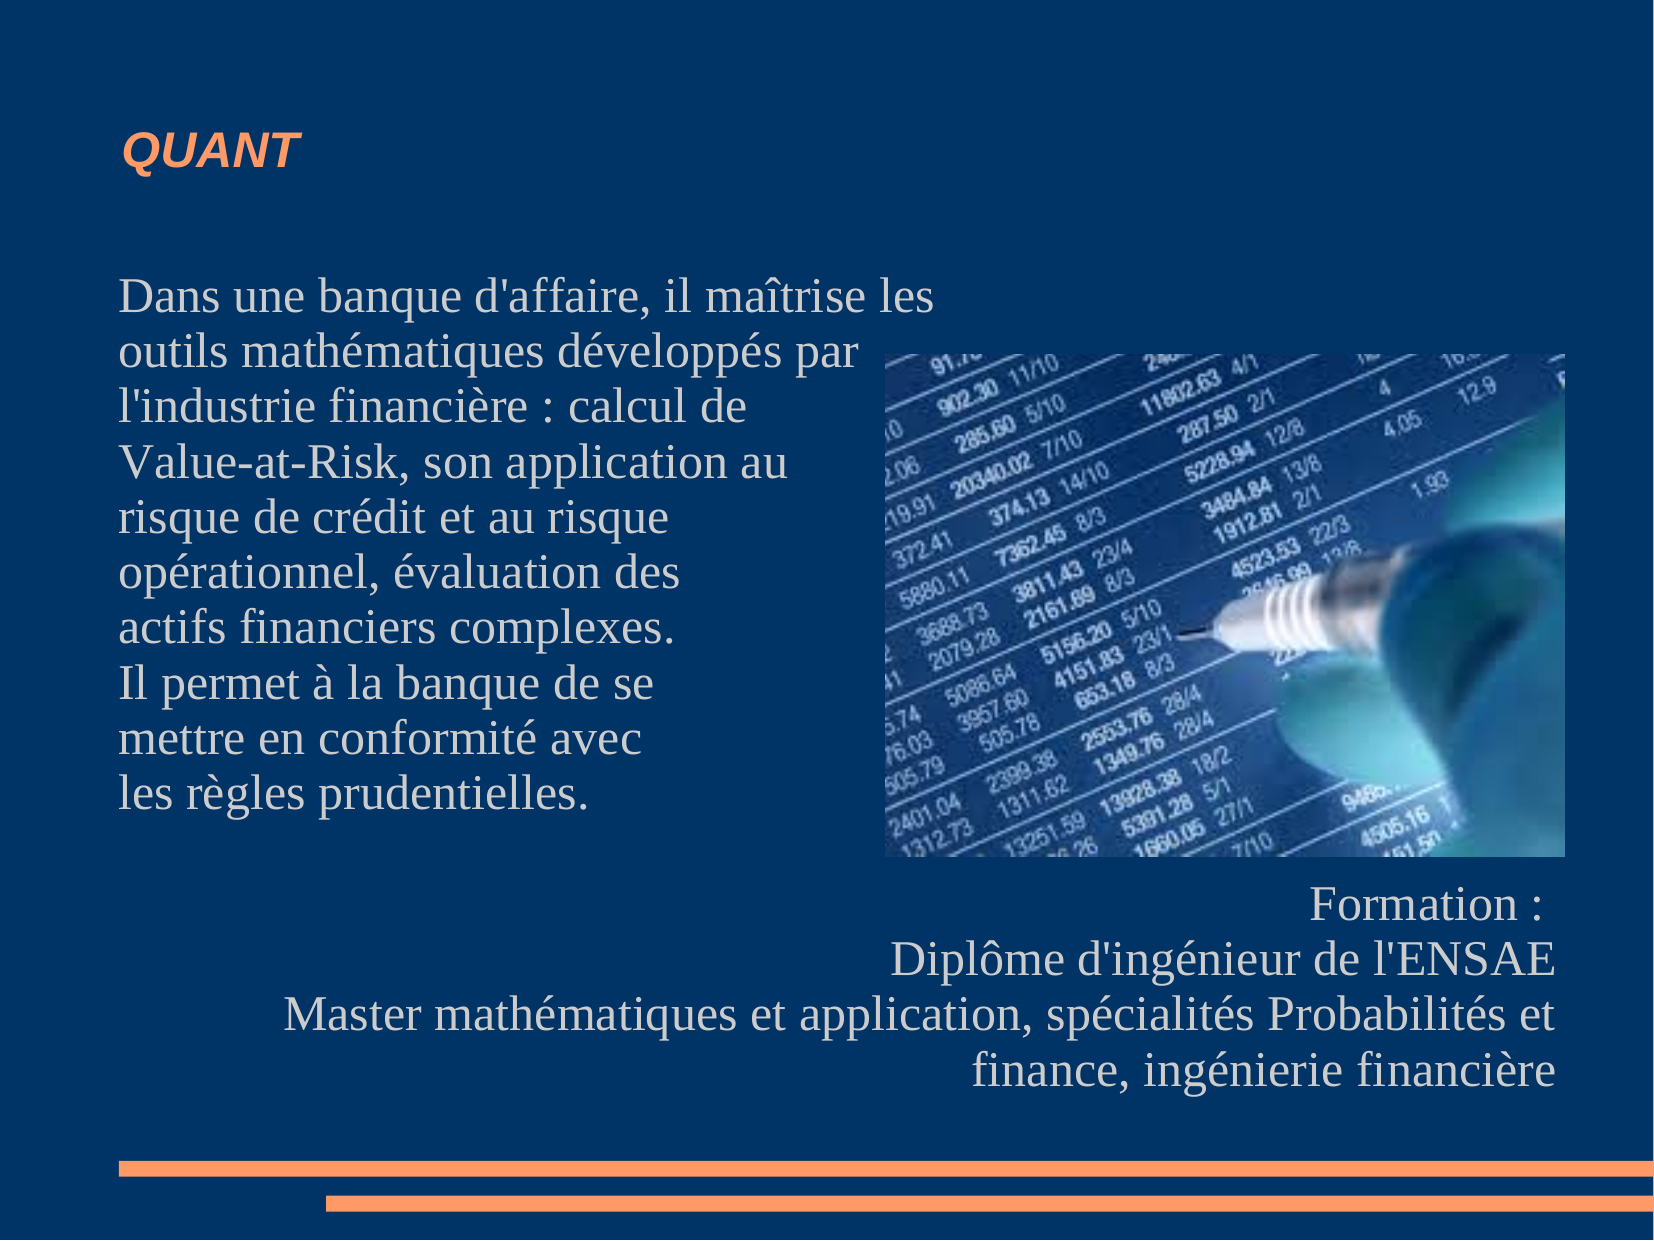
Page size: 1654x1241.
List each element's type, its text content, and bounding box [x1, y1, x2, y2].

subtitle Dans une banque d'affaire, il maîtrise les outils mathématiques développés par l'industrie financière : calcul de Value-at-Risk, son application au risque de crédit et au risque opérationnel, évaluation des actifs financiers complexes. Il permet à la banque de se mettre en conformité avec les règles prudentielles. Formation : Diplôme d'ingénieur de l'ENSAE Master mathématiques et application, spécialités Probabilités et finance, ingénierie financière [118, 267, 1558, 1153]
title QUANT [121, 46, 1534, 254]
picture [885, 354, 1565, 857]
